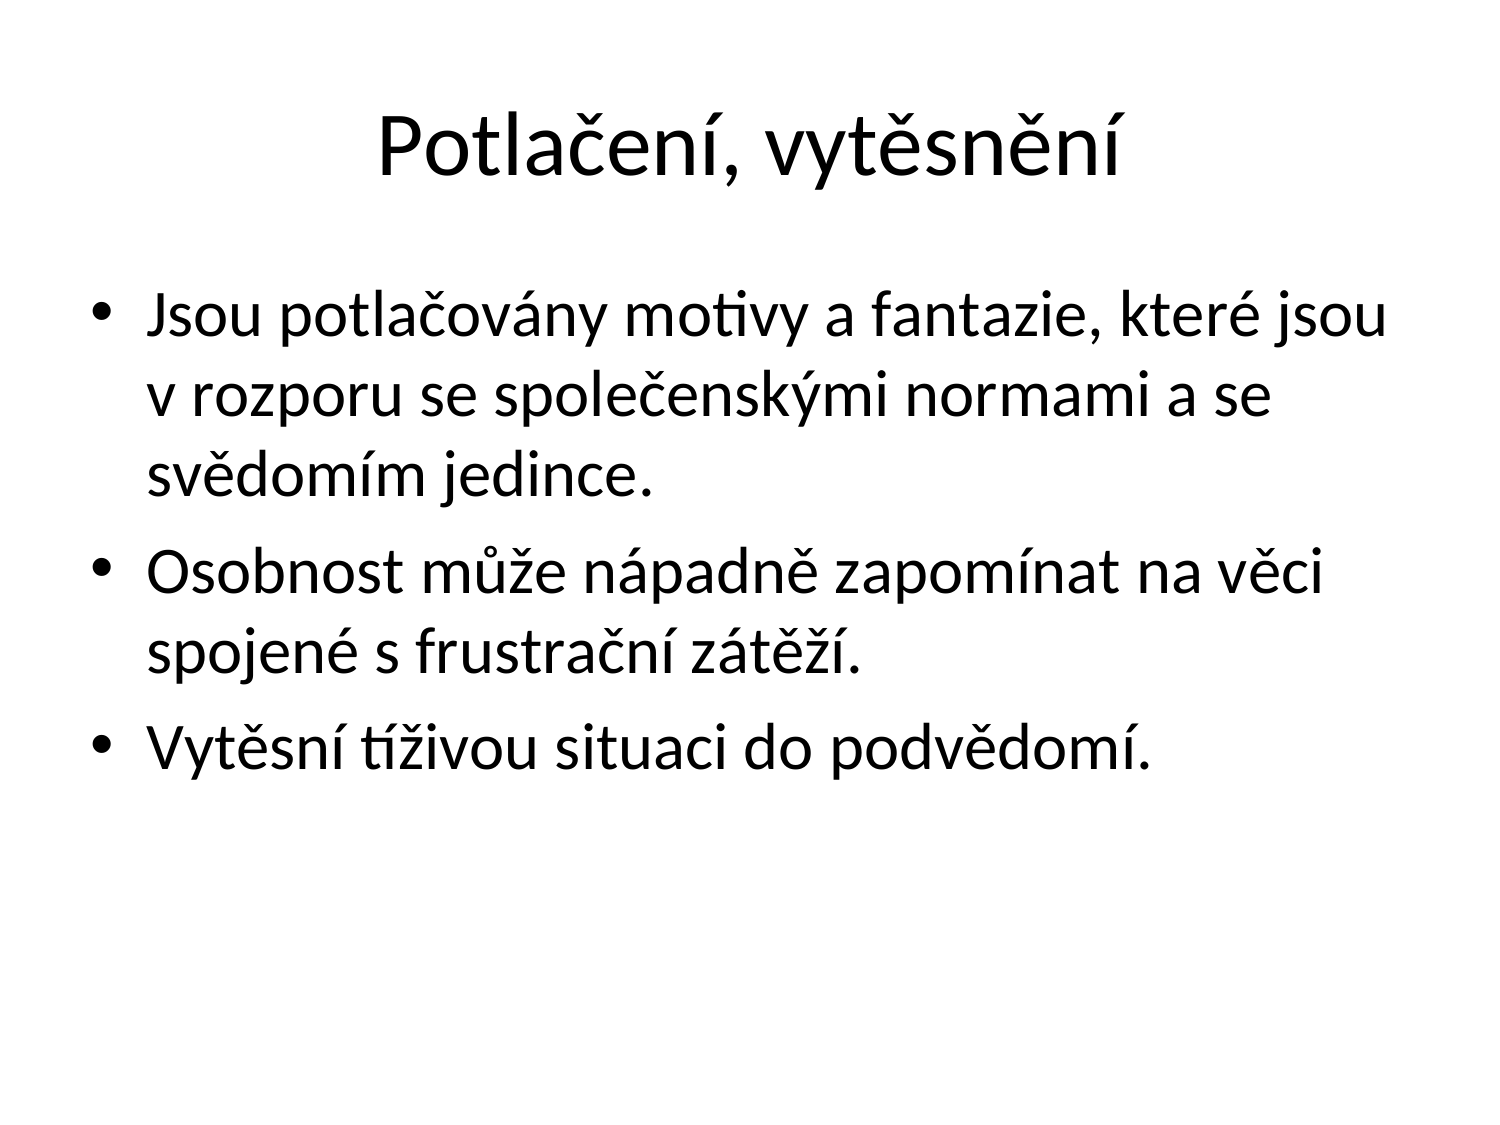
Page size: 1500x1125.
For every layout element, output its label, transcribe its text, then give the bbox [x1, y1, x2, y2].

list Jsou potlačovány motivy a fantazie, které jsou v rozporu se společenskými normami a se svědomím jedince. Osobnost může nápadně zapomínat na věci spojené s frustrační zátěží. Vytěsní tíživou situaci do podvědomí. [75, 262, 1426, 1006]
title Potlačení, vytěsnění [75, 45, 1426, 233]
